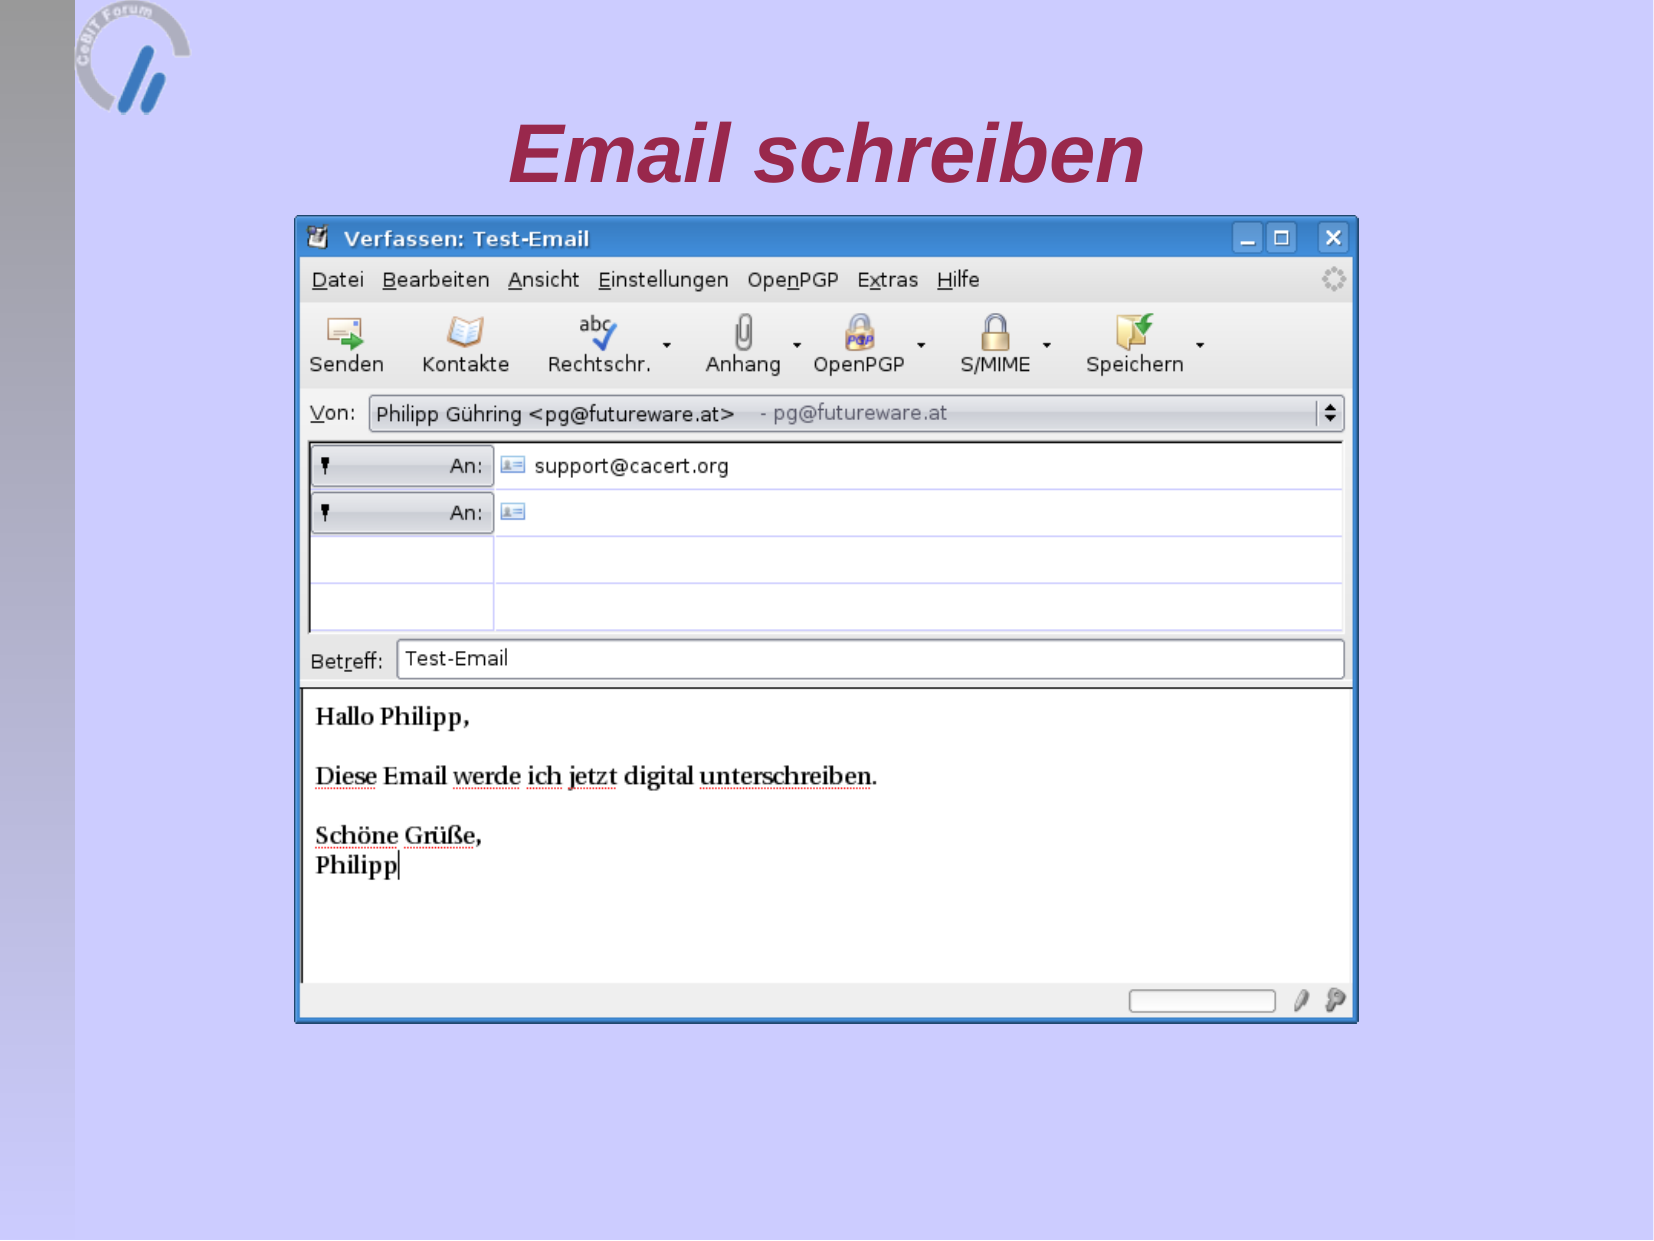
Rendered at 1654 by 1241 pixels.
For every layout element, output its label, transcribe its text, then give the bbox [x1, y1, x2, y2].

picture [294, 215, 1359, 1024]
title Email schreiben [121, 49, 1534, 257]
